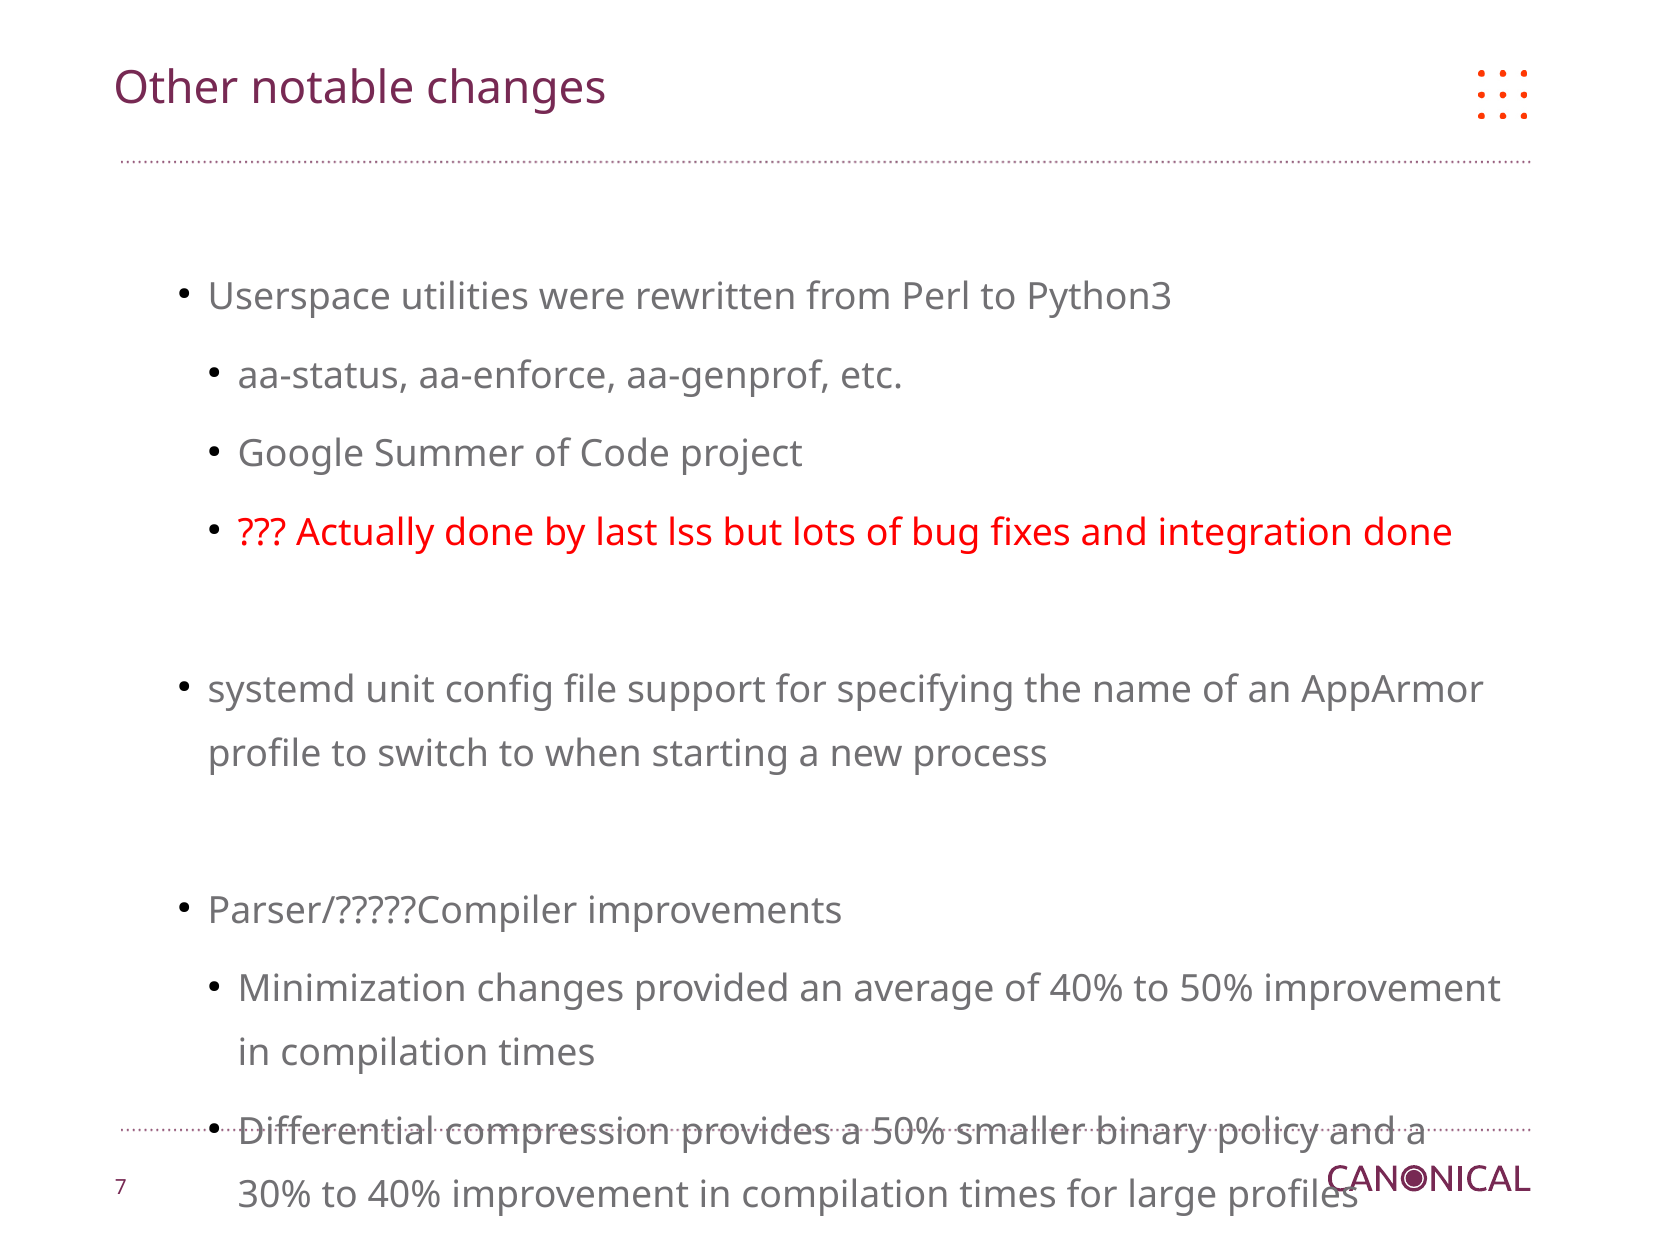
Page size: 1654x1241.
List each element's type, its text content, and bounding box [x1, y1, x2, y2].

picture [1506, 1127, 1533, 1134]
picture [111, 1127, 147, 1134]
list Userspace utilities were rewritten from Perl to Python3 aa-status, aa-enforce, aa-genprof, etc. Google Summer of Code project ??? Actually done by last lss but lots of bug fixes and integration done systemd unit config file support for specifying the name of an AppArmor profile to switch to when starting a new process Parser/?????Compiler improvements Minimization changes provided an average of 40% to 50% improvement in compilation times Differential compression provides a 50% smaller binary policy and a 30% to 40% improvement in compilation times for large profiles Atomic loading of cache files that contain multiple profiles decreases load times [147, 256, 1506, 1187]
title Other notable changes [113, 59, 1382, 112]
picture [111, 159, 1533, 166]
picture [1478, 70, 1527, 119]
